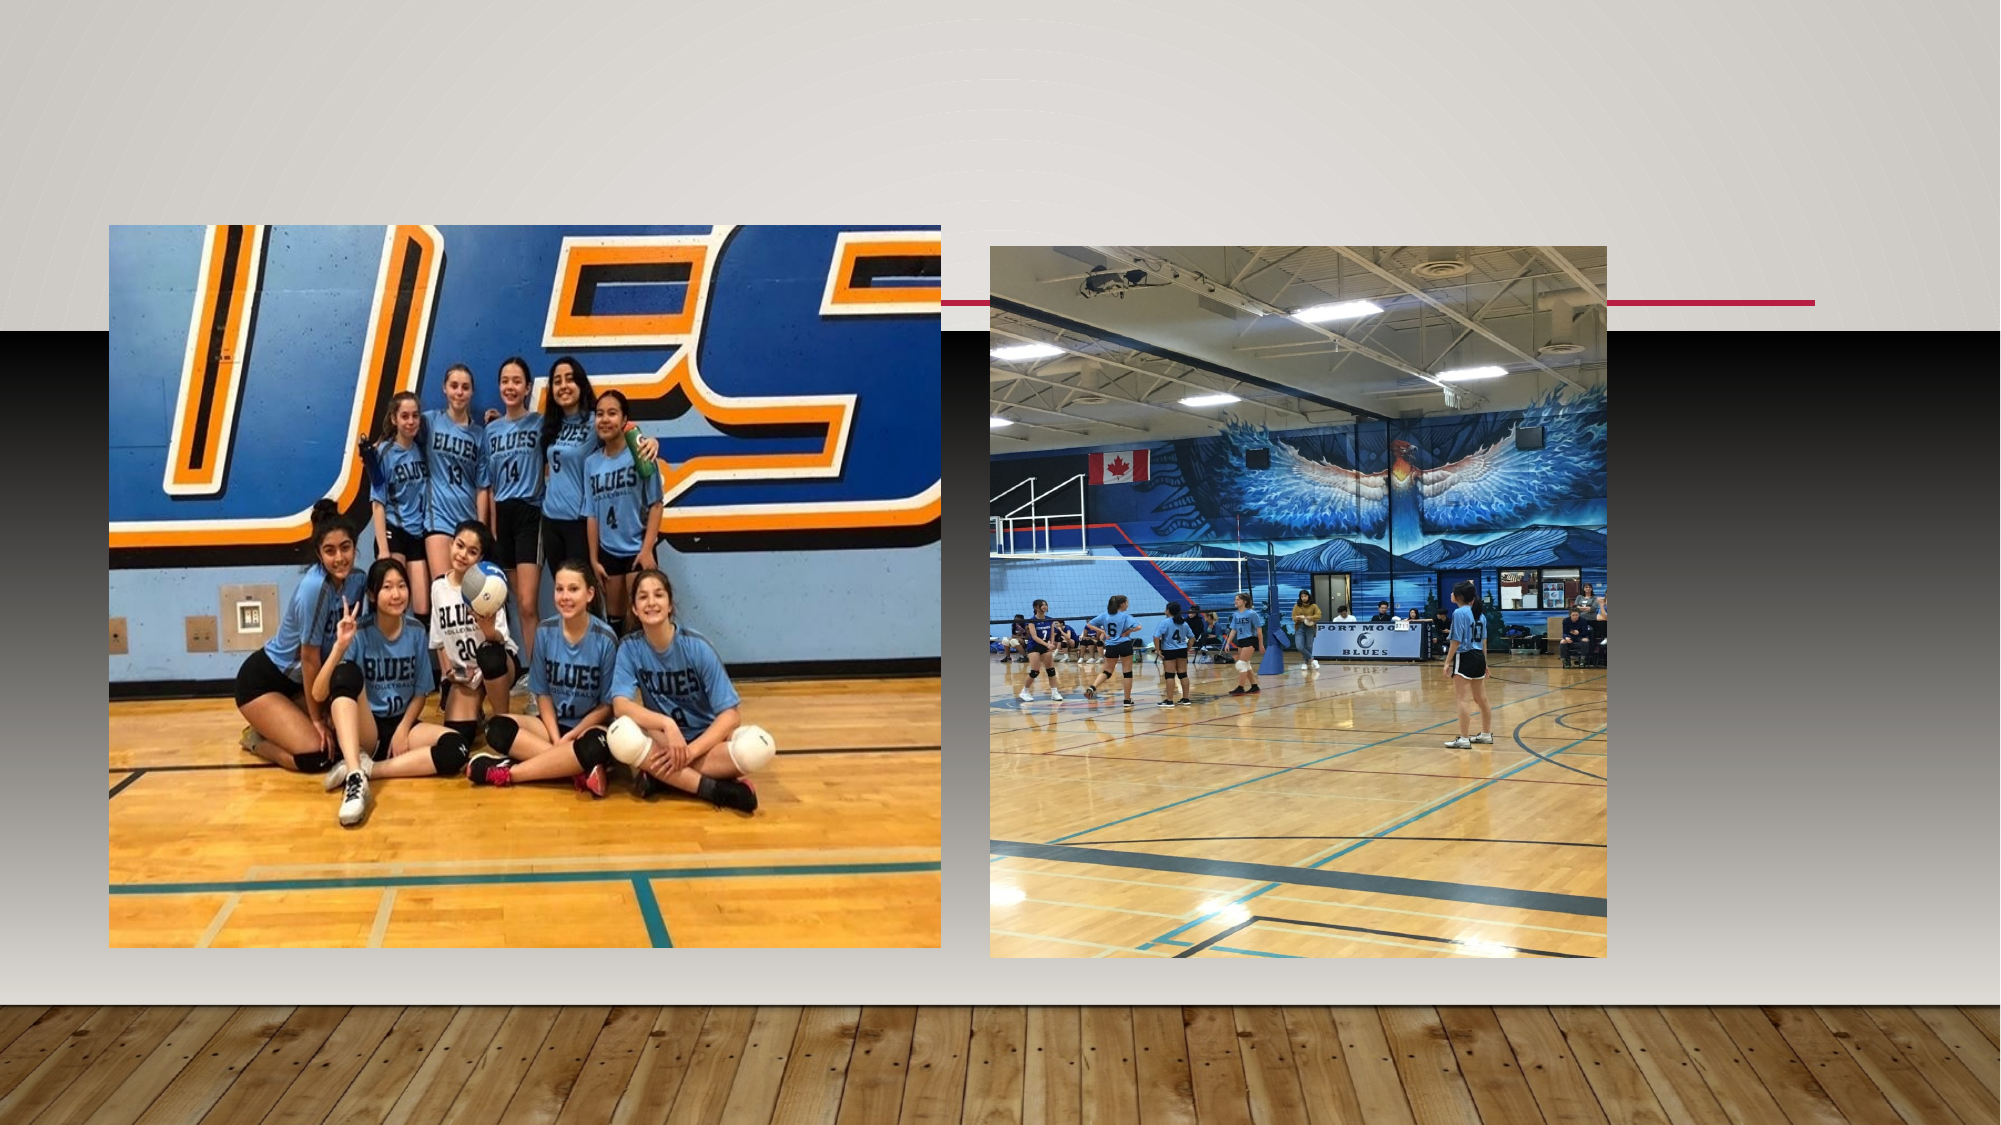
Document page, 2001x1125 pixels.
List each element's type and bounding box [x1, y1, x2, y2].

picture [990, 246, 1607, 958]
picture [109, 225, 941, 948]
